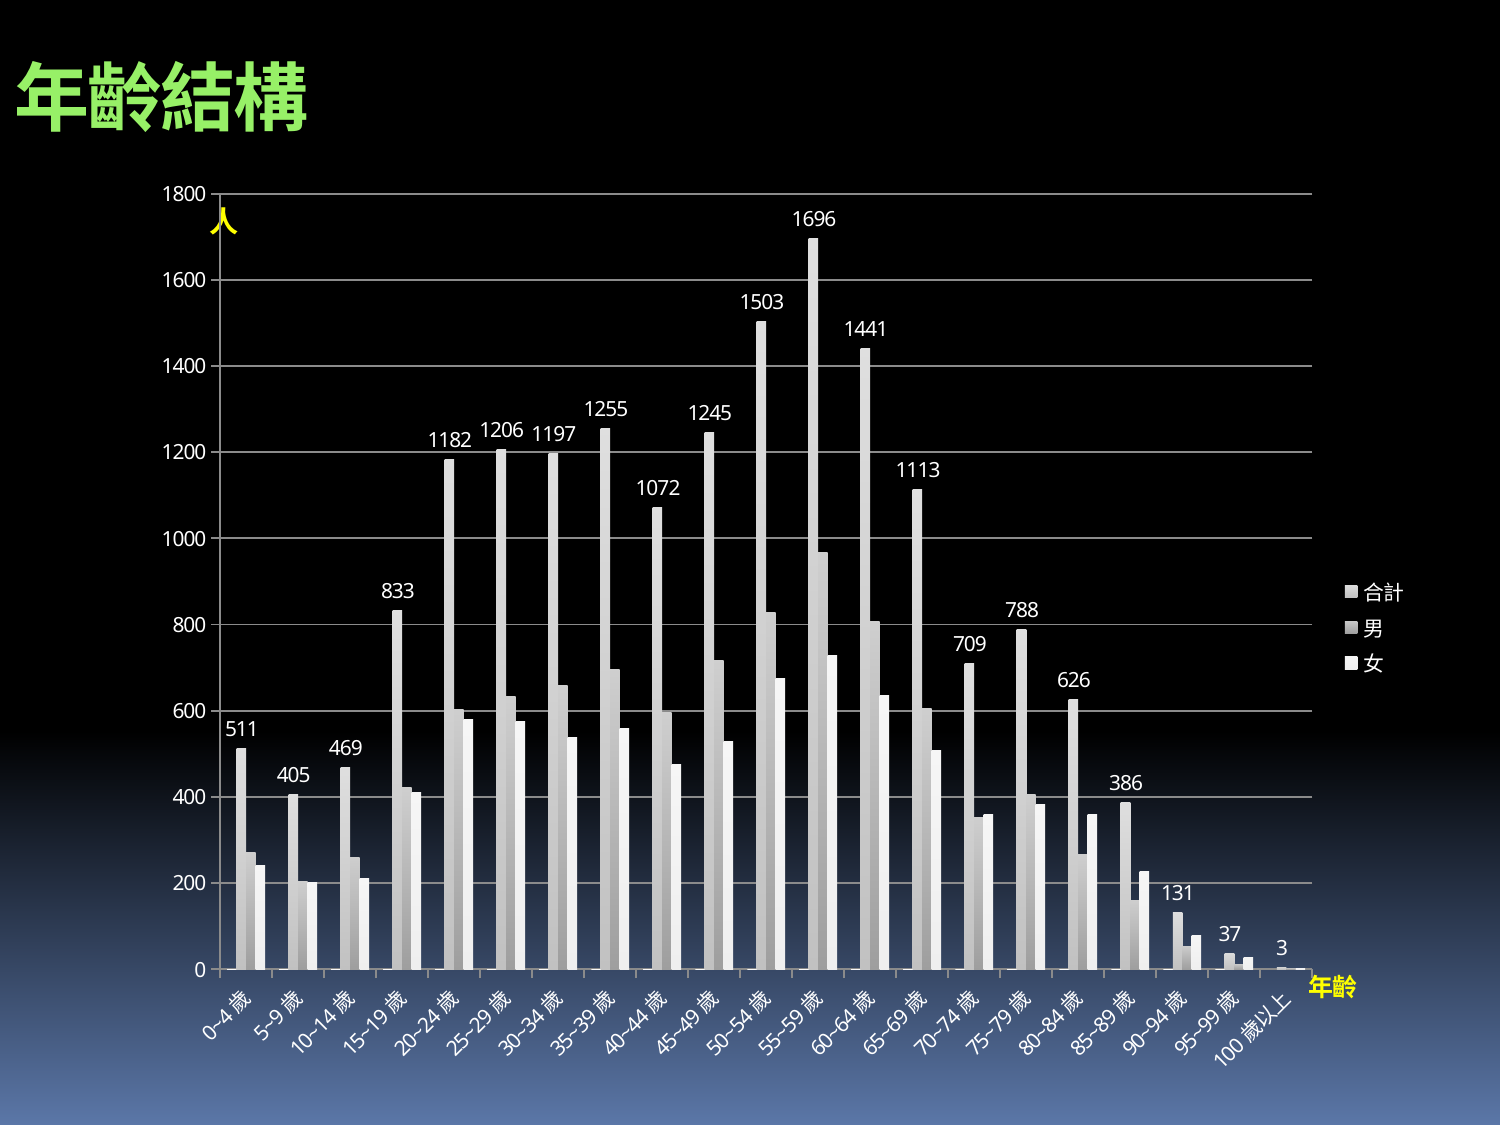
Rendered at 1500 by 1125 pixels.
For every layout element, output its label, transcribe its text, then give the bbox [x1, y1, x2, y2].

chart [135, 160, 1424, 1094]
title 年齡結構 [0, 31, 1275, 219]
